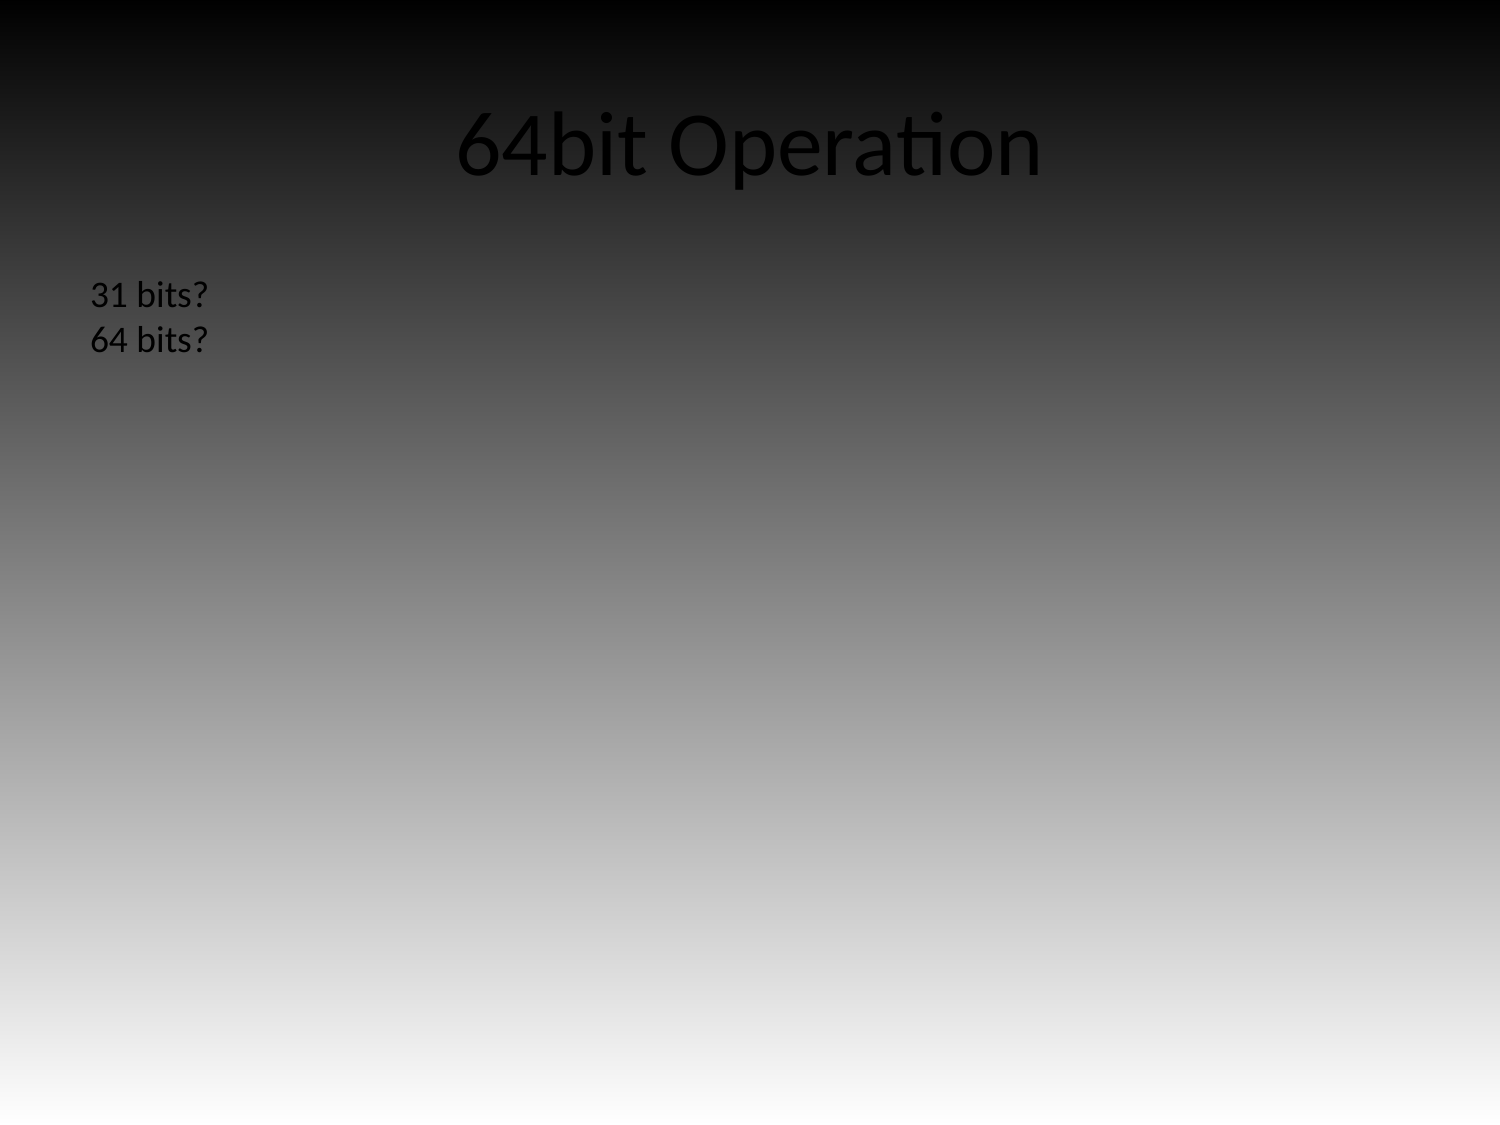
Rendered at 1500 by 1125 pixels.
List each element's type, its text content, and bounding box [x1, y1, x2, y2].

title 64bit Operation [75, 45, 1425, 233]
list 31 bits? 64 bits? [75, 262, 1425, 1005]
